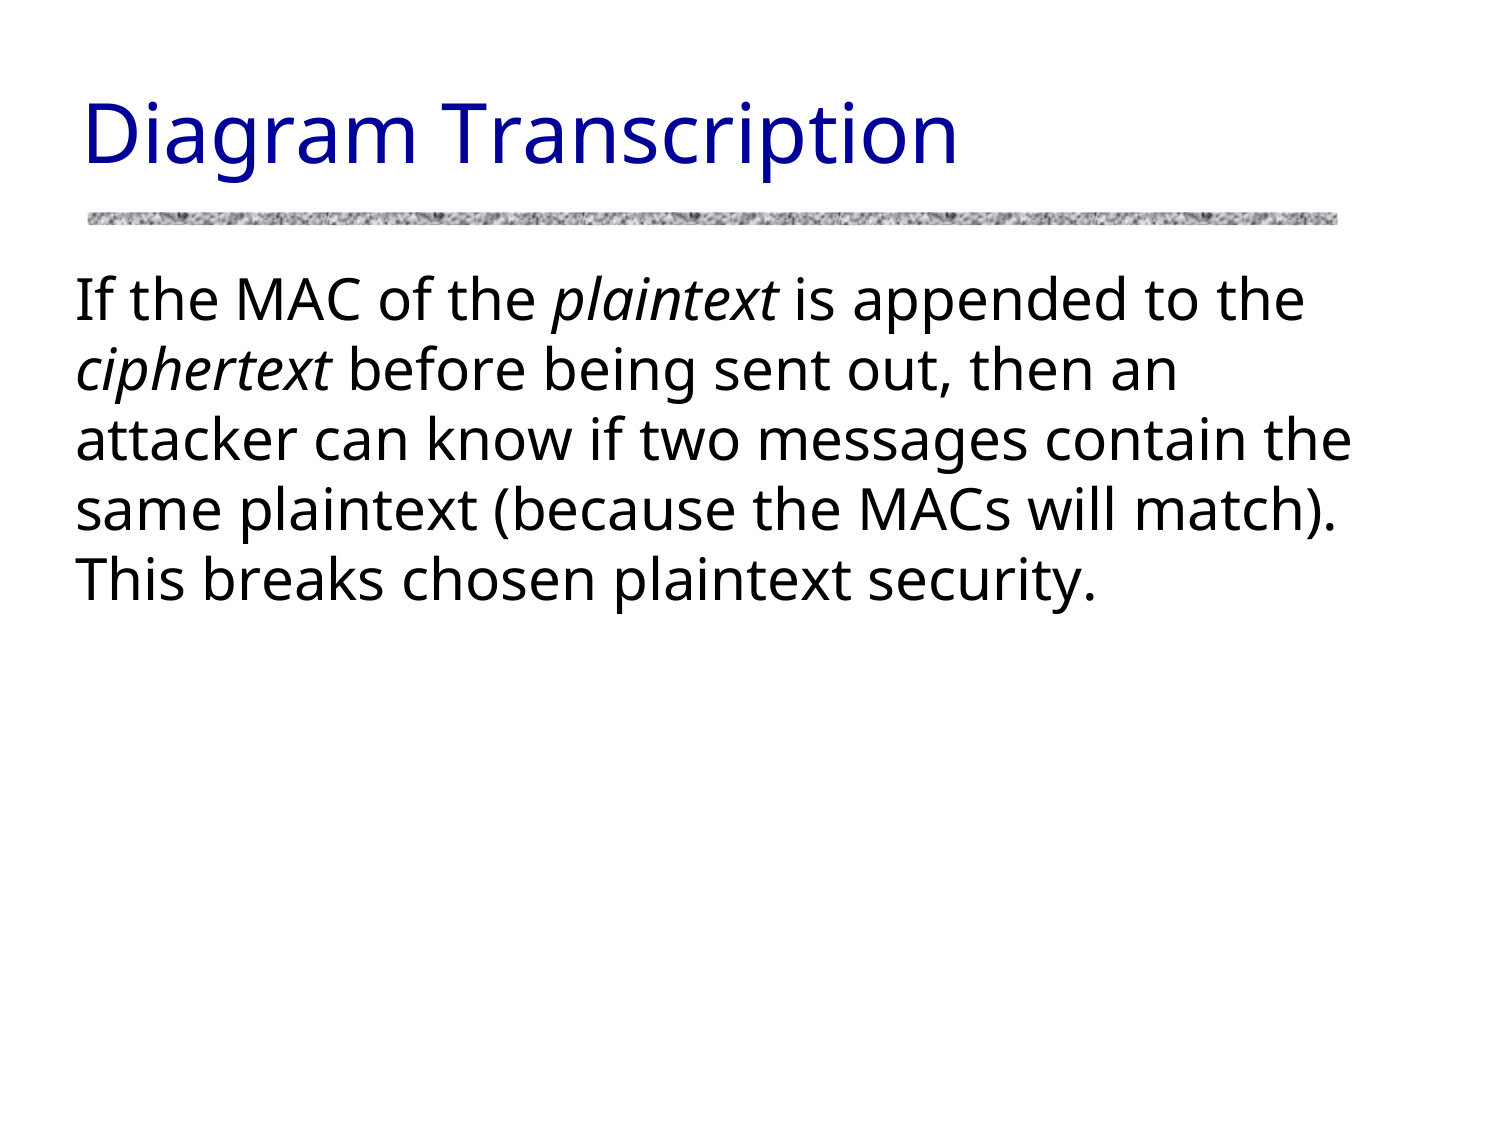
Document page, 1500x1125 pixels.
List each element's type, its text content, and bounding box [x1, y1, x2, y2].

picture [87, 212, 1338, 226]
title Diagram Transcription [66, 37, 1342, 188]
subtitle If the MAC of the plaintext is appended to the ciphertext before being sent out, then an attacker can know if two messages contain the same plaintext (because the MACs will match). This breaks chosen plaintext security. [74, 262, 1417, 994]
